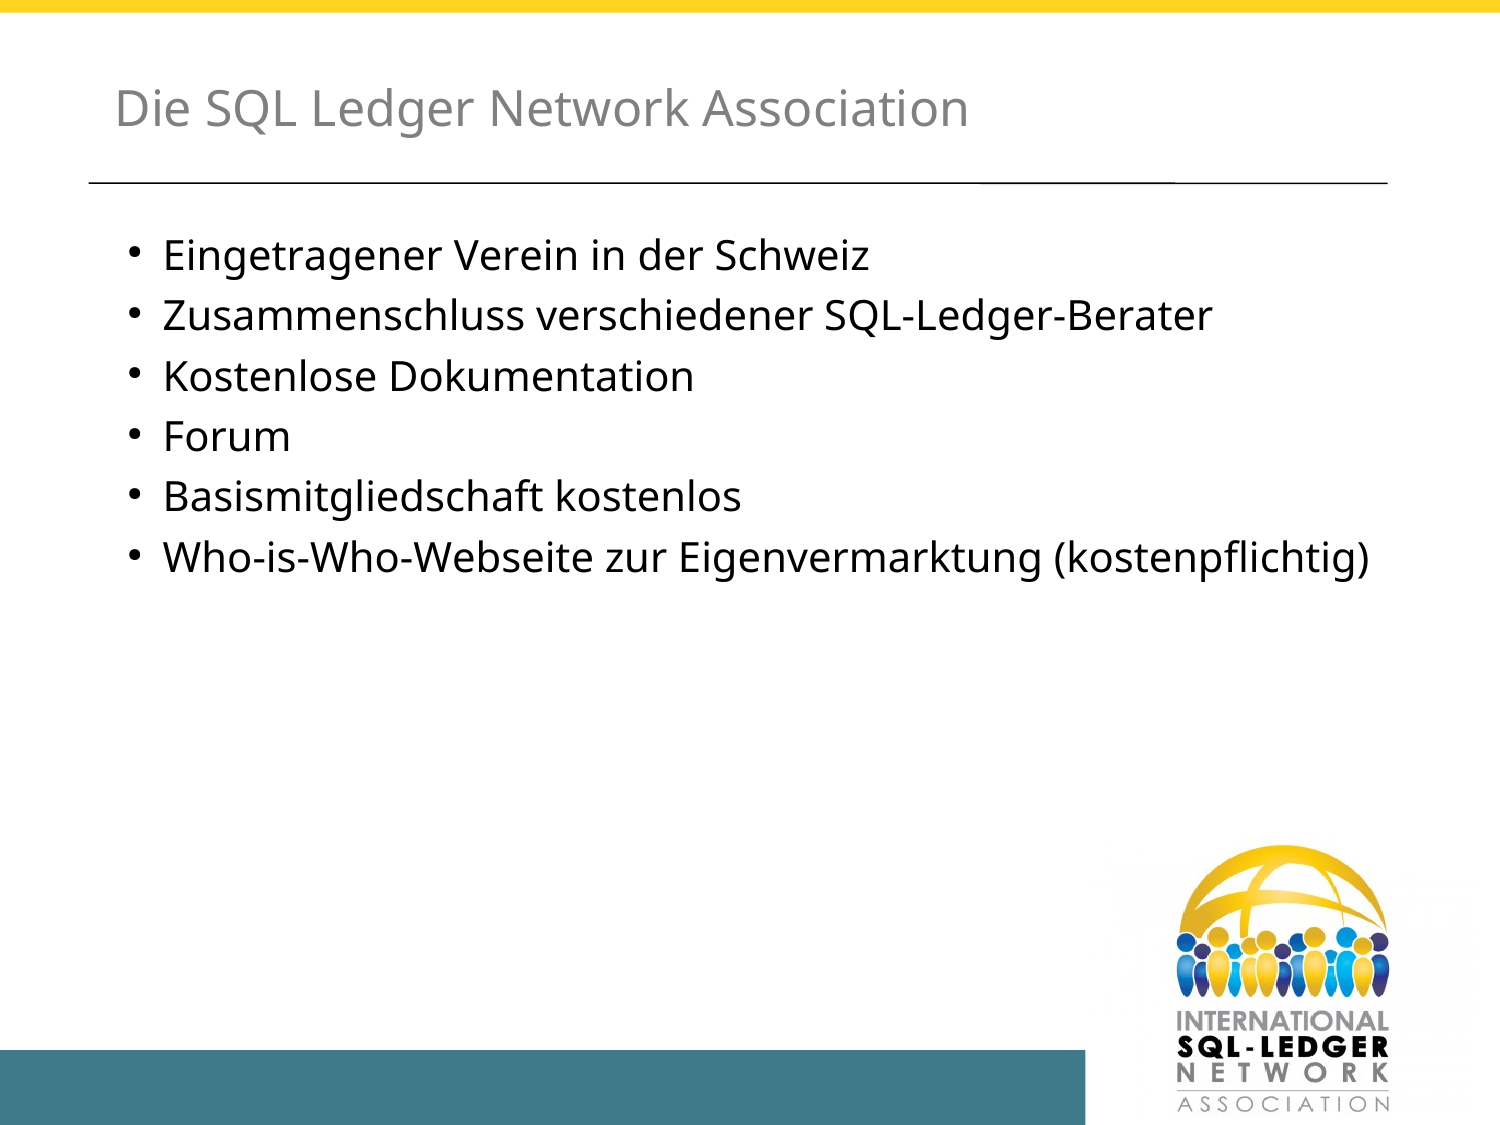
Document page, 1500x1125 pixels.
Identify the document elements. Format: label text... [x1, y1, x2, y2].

picture [1092, 839, 1475, 1117]
title Die SQL Ledger Network Association [99, 37, 1387, 177]
list Eingetragener Verein in der Schweiz Zusammenschluss verschiedener SQL-Ledger-Berater Kostenlose Dokumentation Forum Basismitgliedschaft kostenlos Who-is-Who-Webseite zur Eigenvermarktung (kostenpflichtig) [112, 220, 1387, 970]
